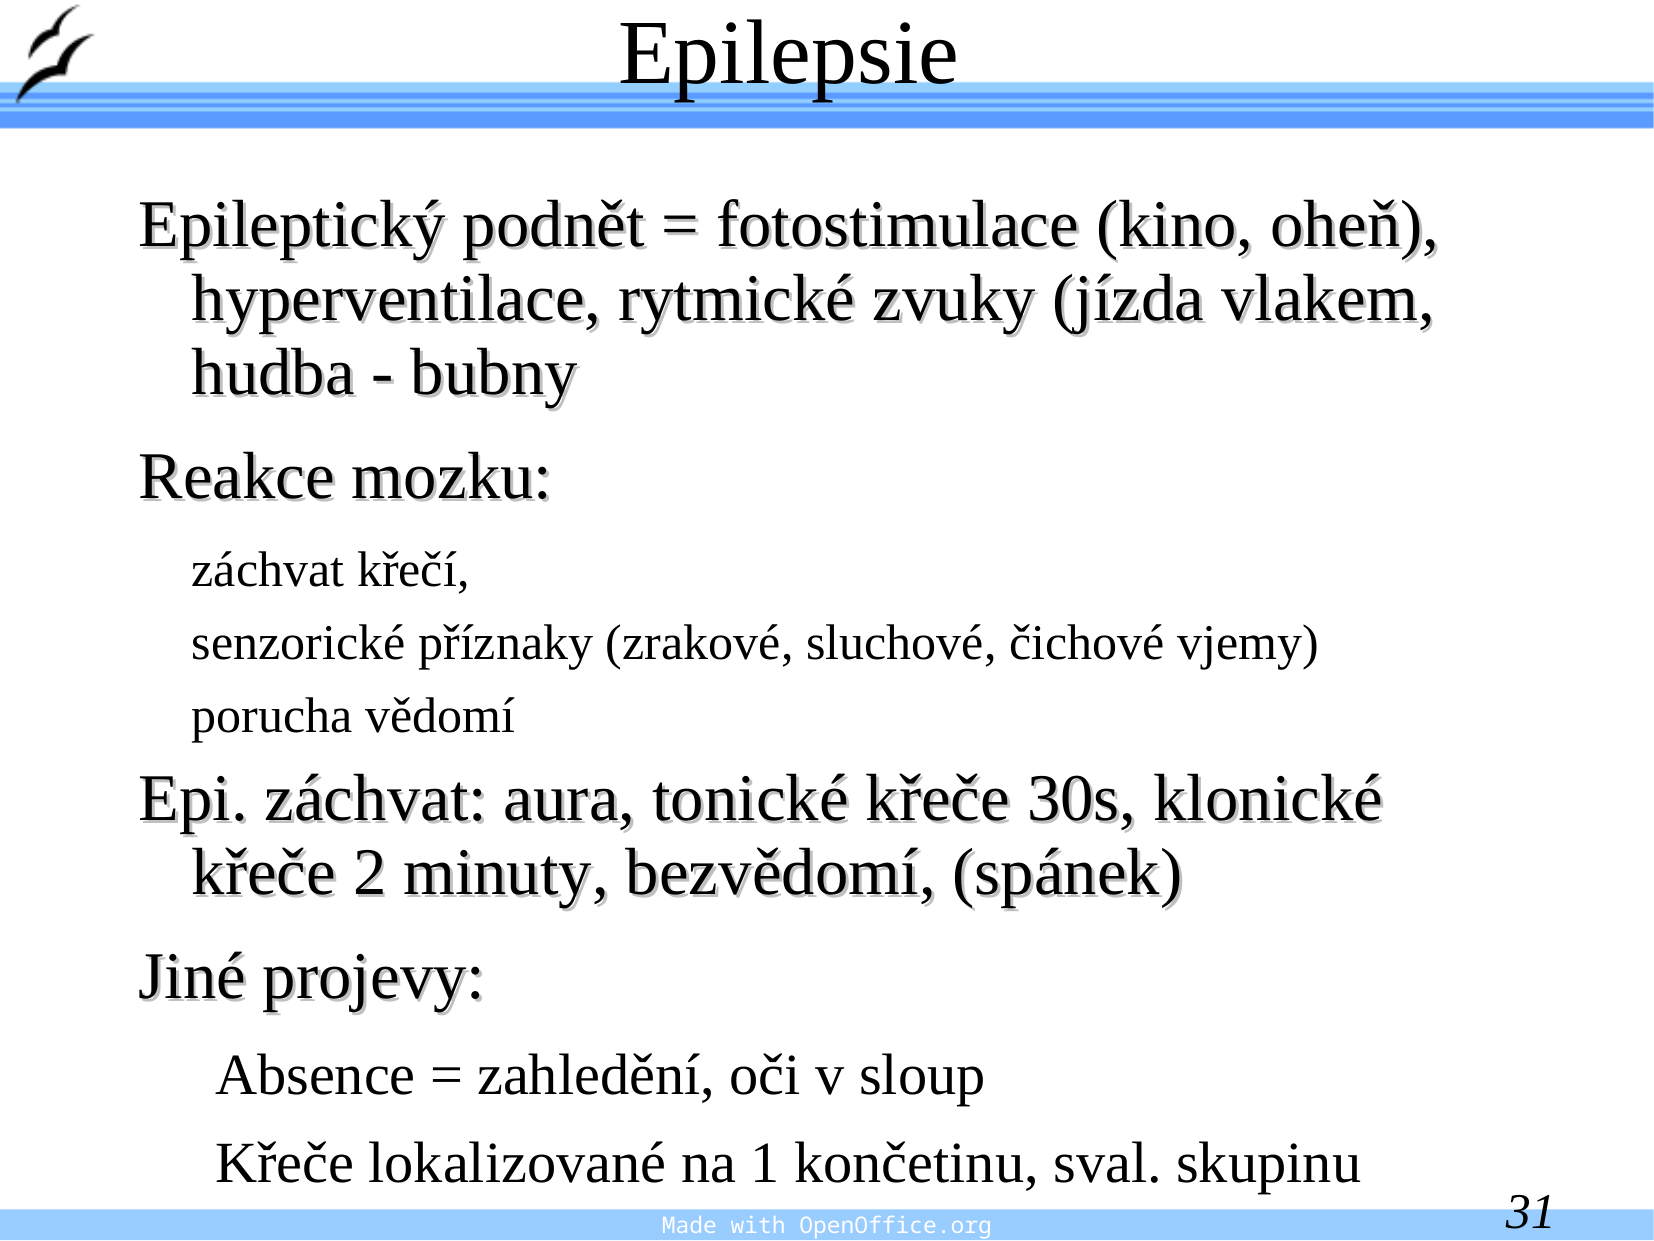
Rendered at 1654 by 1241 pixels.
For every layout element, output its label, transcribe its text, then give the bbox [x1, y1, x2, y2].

title Epilepsie [94, 0, 1507, 107]
picture [0, 0, 1654, 133]
list Epileptický podnět = fotostimulace (kino, oheň), hyperventilace, rytmické zvuky (jízda vlakem, hudba - bubny Reakce mozku: záchvat křečí, senzorické příznaky (zrakové, sluchové, čichové vjemy) porucha vědomí Epi. záchvat: aura, tonické křeče 30s, klonické křeče 2 minuty, bezvědomí, (spánek) Jiné projevy: Absence = zahledění, oči v sloup Křeče lokalizované na 1 končetinu, sval. skupinu [120, 187, 1533, 1201]
